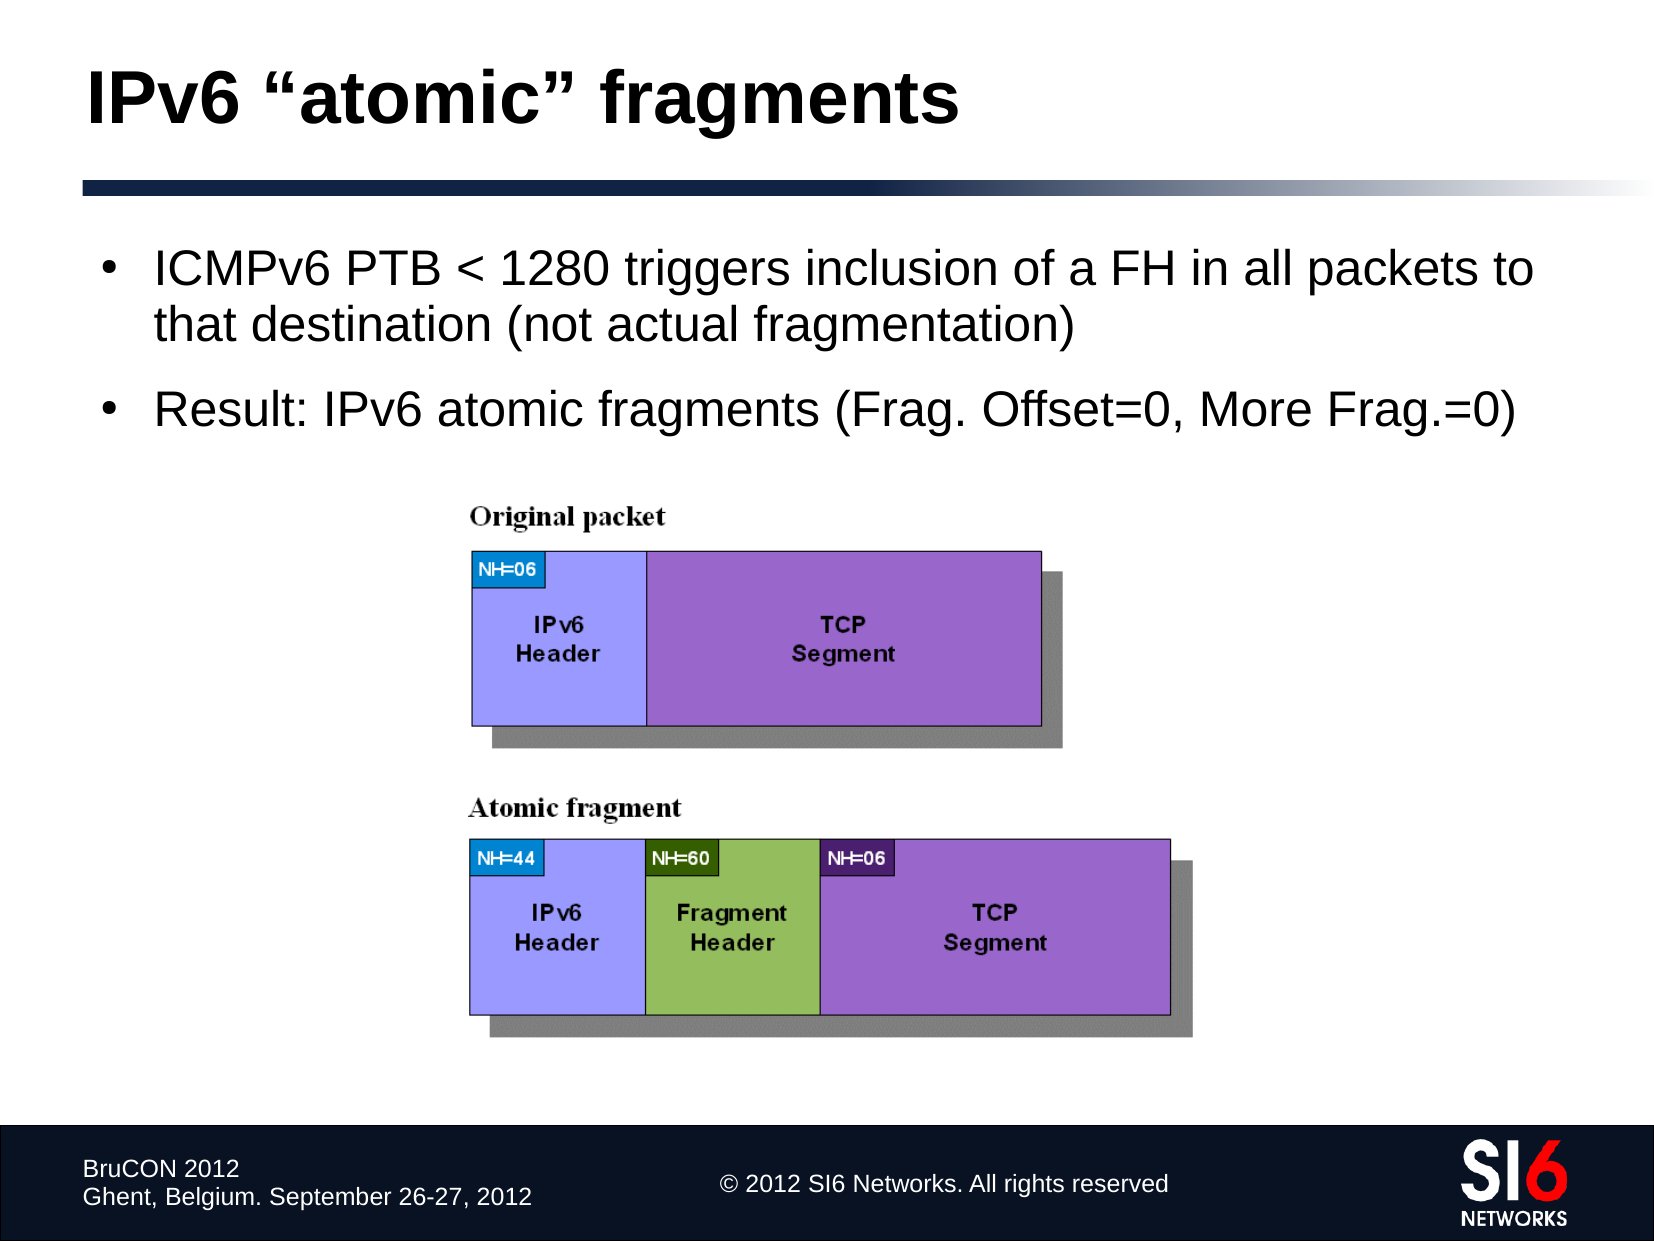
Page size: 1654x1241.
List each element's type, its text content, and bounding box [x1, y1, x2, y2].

picture [459, 504, 1210, 1050]
picture [1461, 1139, 1567, 1226]
list ICMPv6 PTB < 1280 triggers inclusion of a FH in all packets to that destination (not actual fragmentation) Result: IPv6 atomic fragments (Frag. Offset=0, More Frag.=0) [82, 240, 1571, 1059]
title IPv6 “atomic” fragments [86, 30, 1576, 166]
